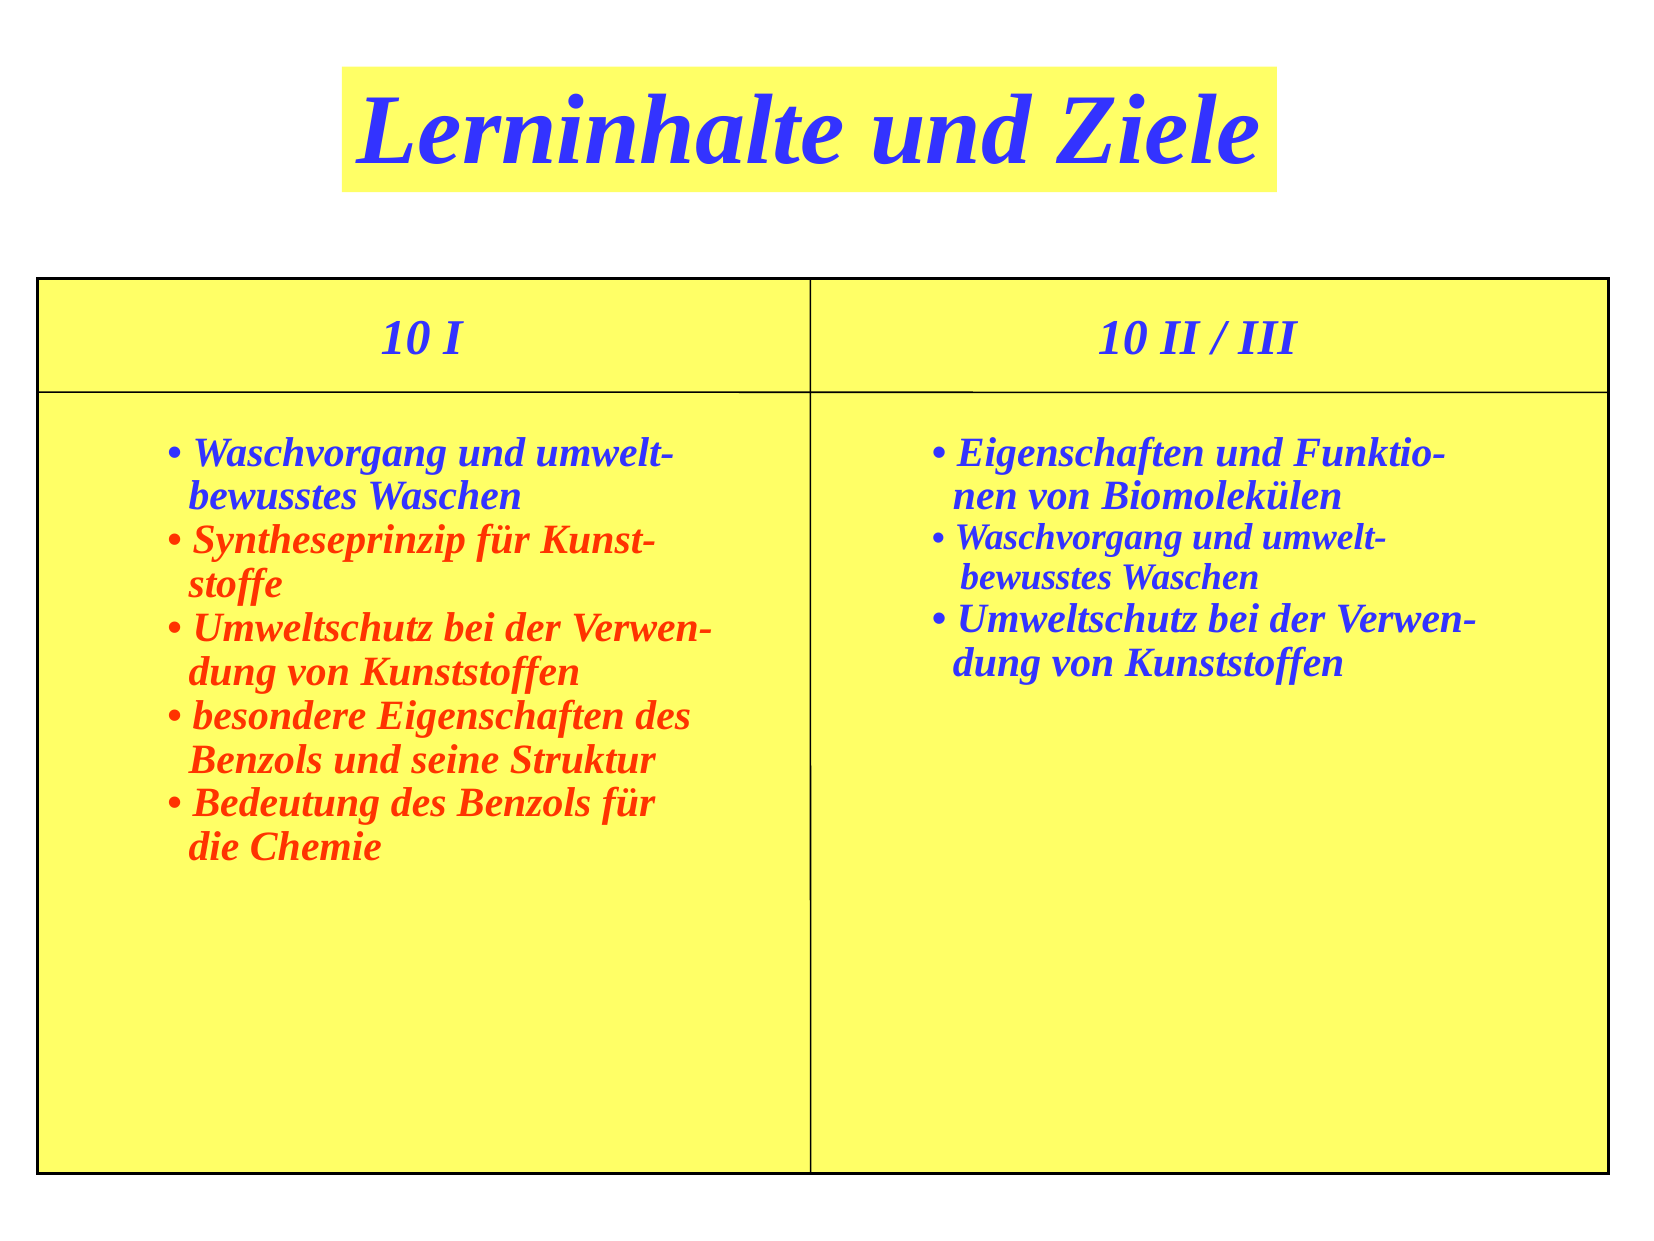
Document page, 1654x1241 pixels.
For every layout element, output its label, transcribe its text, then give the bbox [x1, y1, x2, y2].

text_box [812, 278, 1609, 391]
text_box Lerninhalte und Ziele [341, 66, 1277, 193]
text_box [37, 278, 809, 391]
text_box [37, 393, 809, 1174]
text_box 10 II / III [1083, 302, 1325, 373]
text_box [812, 394, 1609, 1174]
text_box Waschvorgang und umwelt- bewusstes Waschen Syntheseprinzip für Kunst- stoffe Umweltschutz bei der Verwen- dung von Kunststoffen besondere Eigenschaften des Benzols und seine Struktur Bedeutung des Benzols für die Chemie [152, 421, 729, 878]
text_box Eigenschaften und Funktio- nen von Biomolekülen Waschvorgang und umwelt- bewusstes Waschen Umweltschutz bei der Verwen- dung von Kunststoffen [917, 421, 1493, 693]
text_box 10 I [365, 302, 478, 373]
